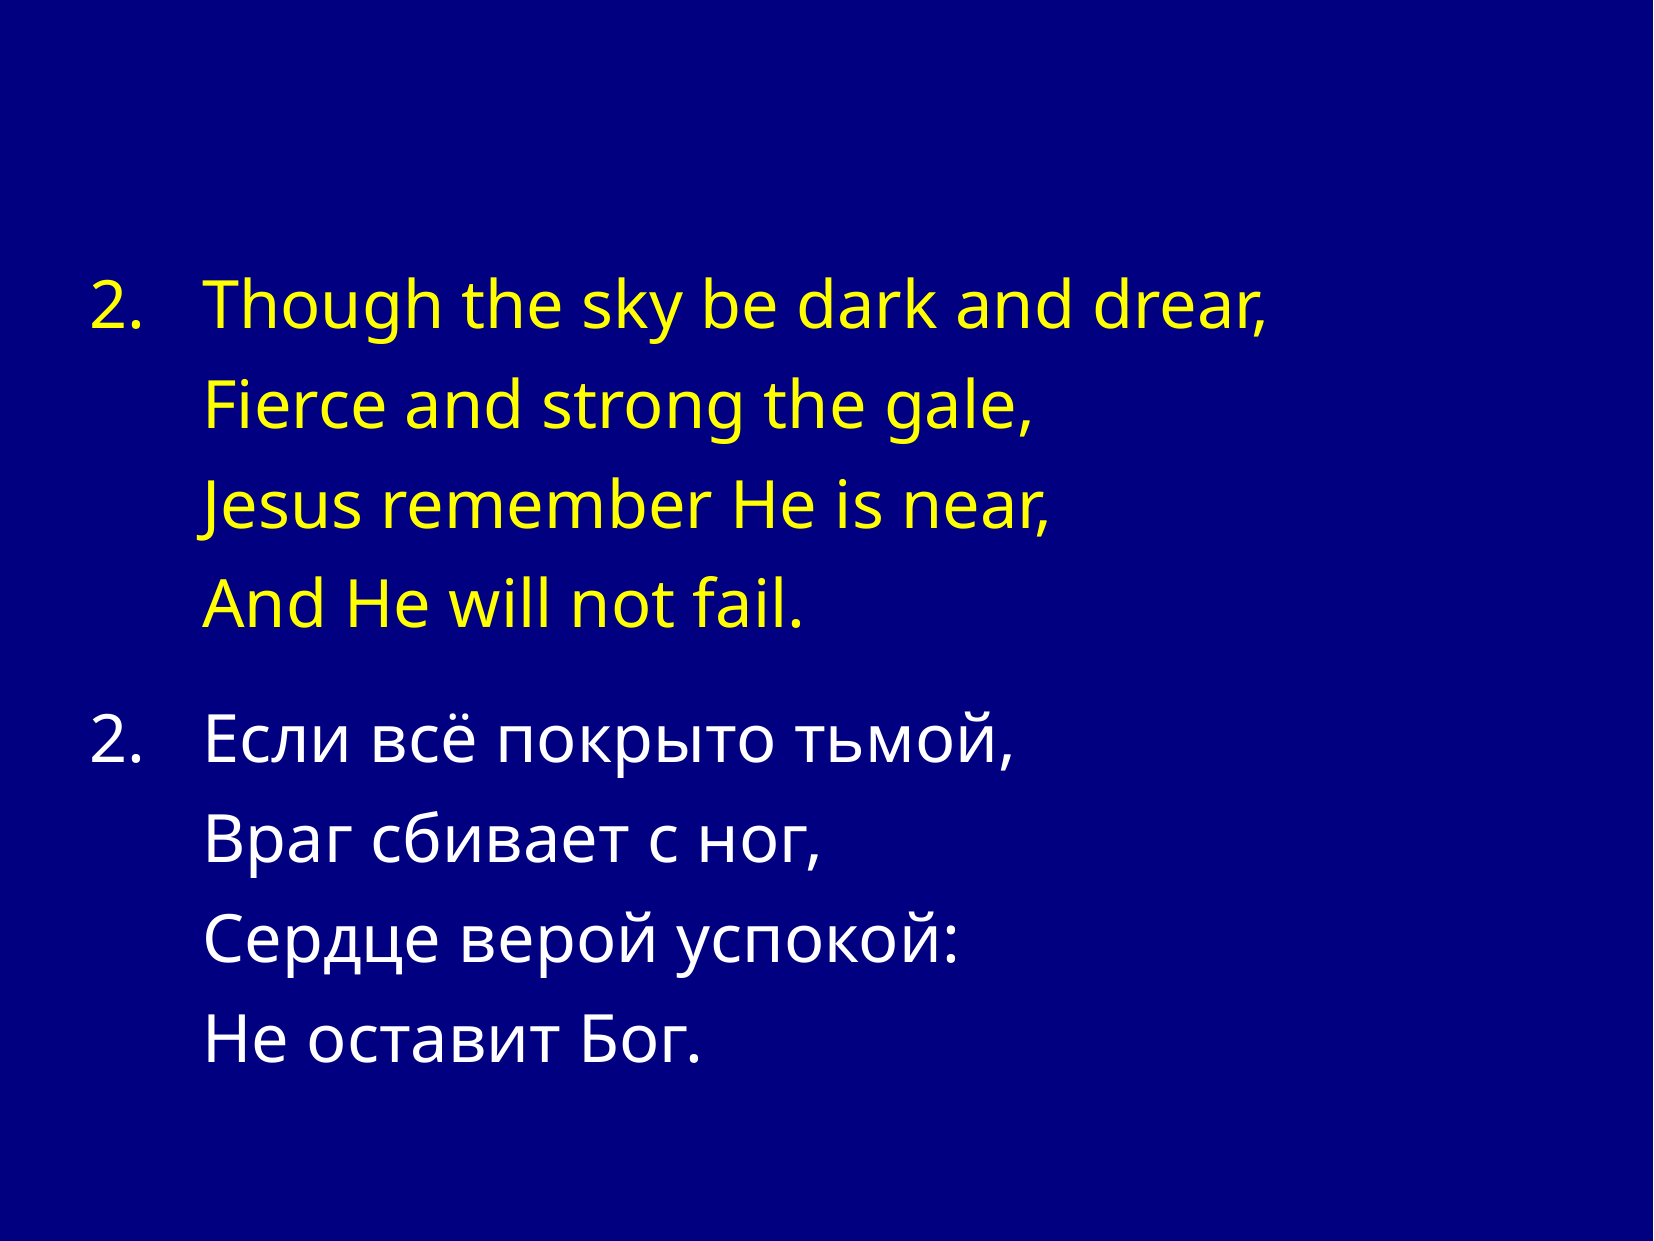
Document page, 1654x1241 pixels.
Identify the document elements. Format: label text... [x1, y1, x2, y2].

text_box 2. Though the sky be dark and drear, Fierce and strong the gale, Jesus remember He is near, And He will not fail. [75, 150, 1576, 638]
text_box 2. Если всё покрыто тьмой, Враг сбивает с ног, Сердце верой успокой: Не оставит Бог. [75, 675, 1576, 1163]
